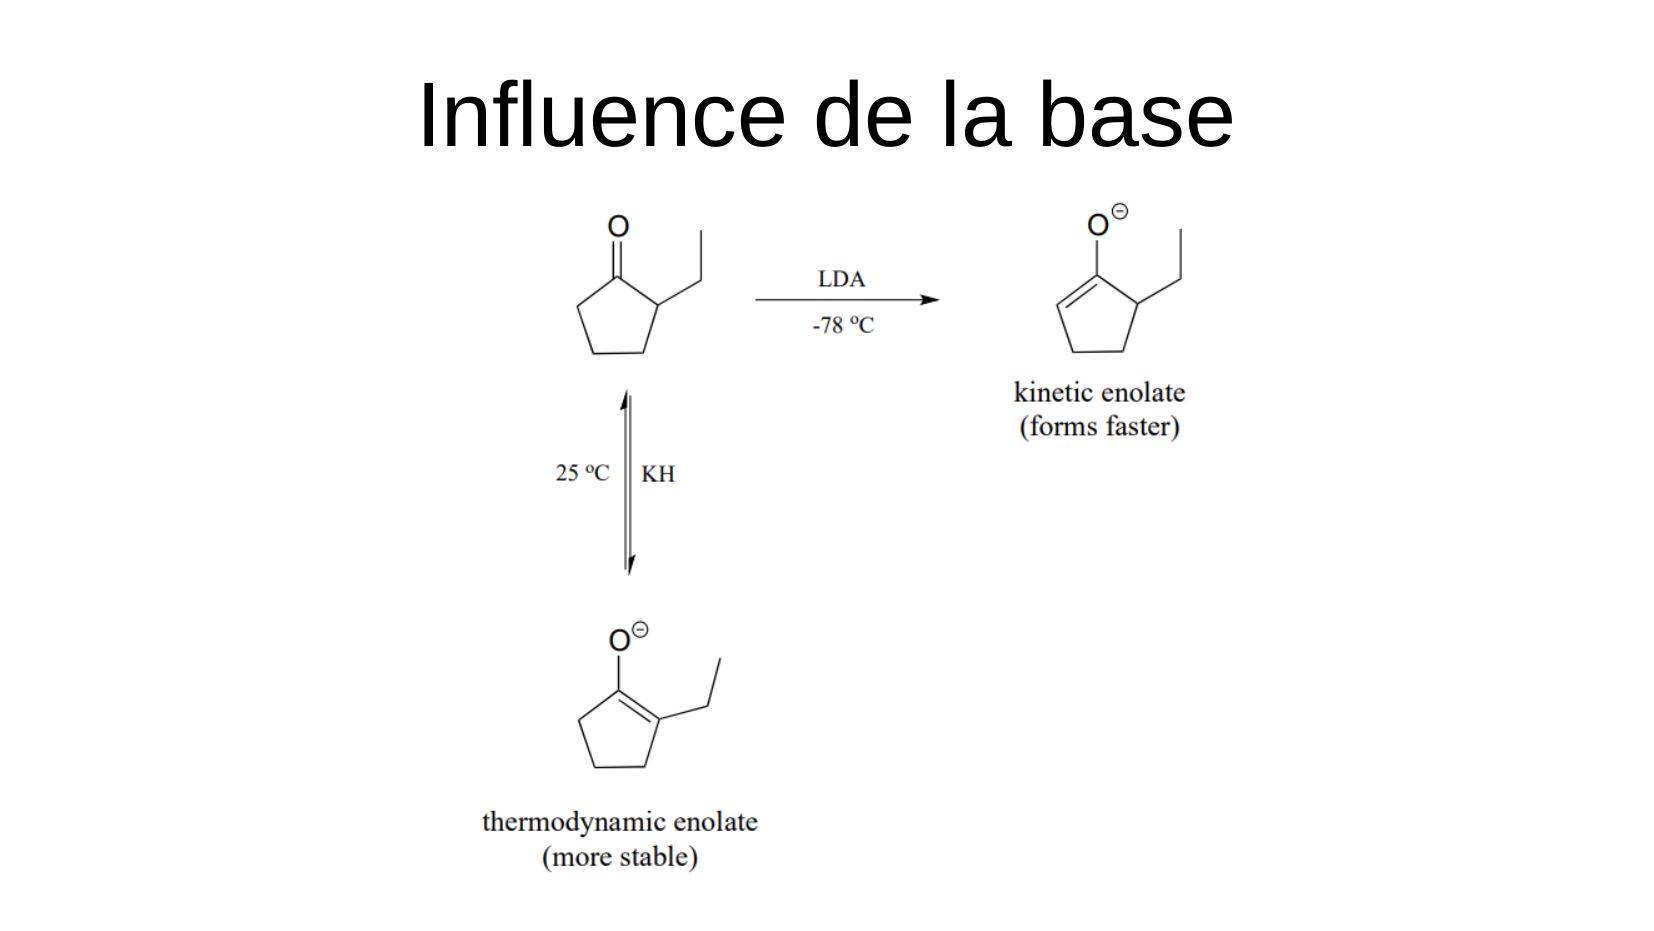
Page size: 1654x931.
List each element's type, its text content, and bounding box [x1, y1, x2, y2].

picture [428, 189, 1252, 886]
title Influence de la base [82, 37, 1571, 193]
